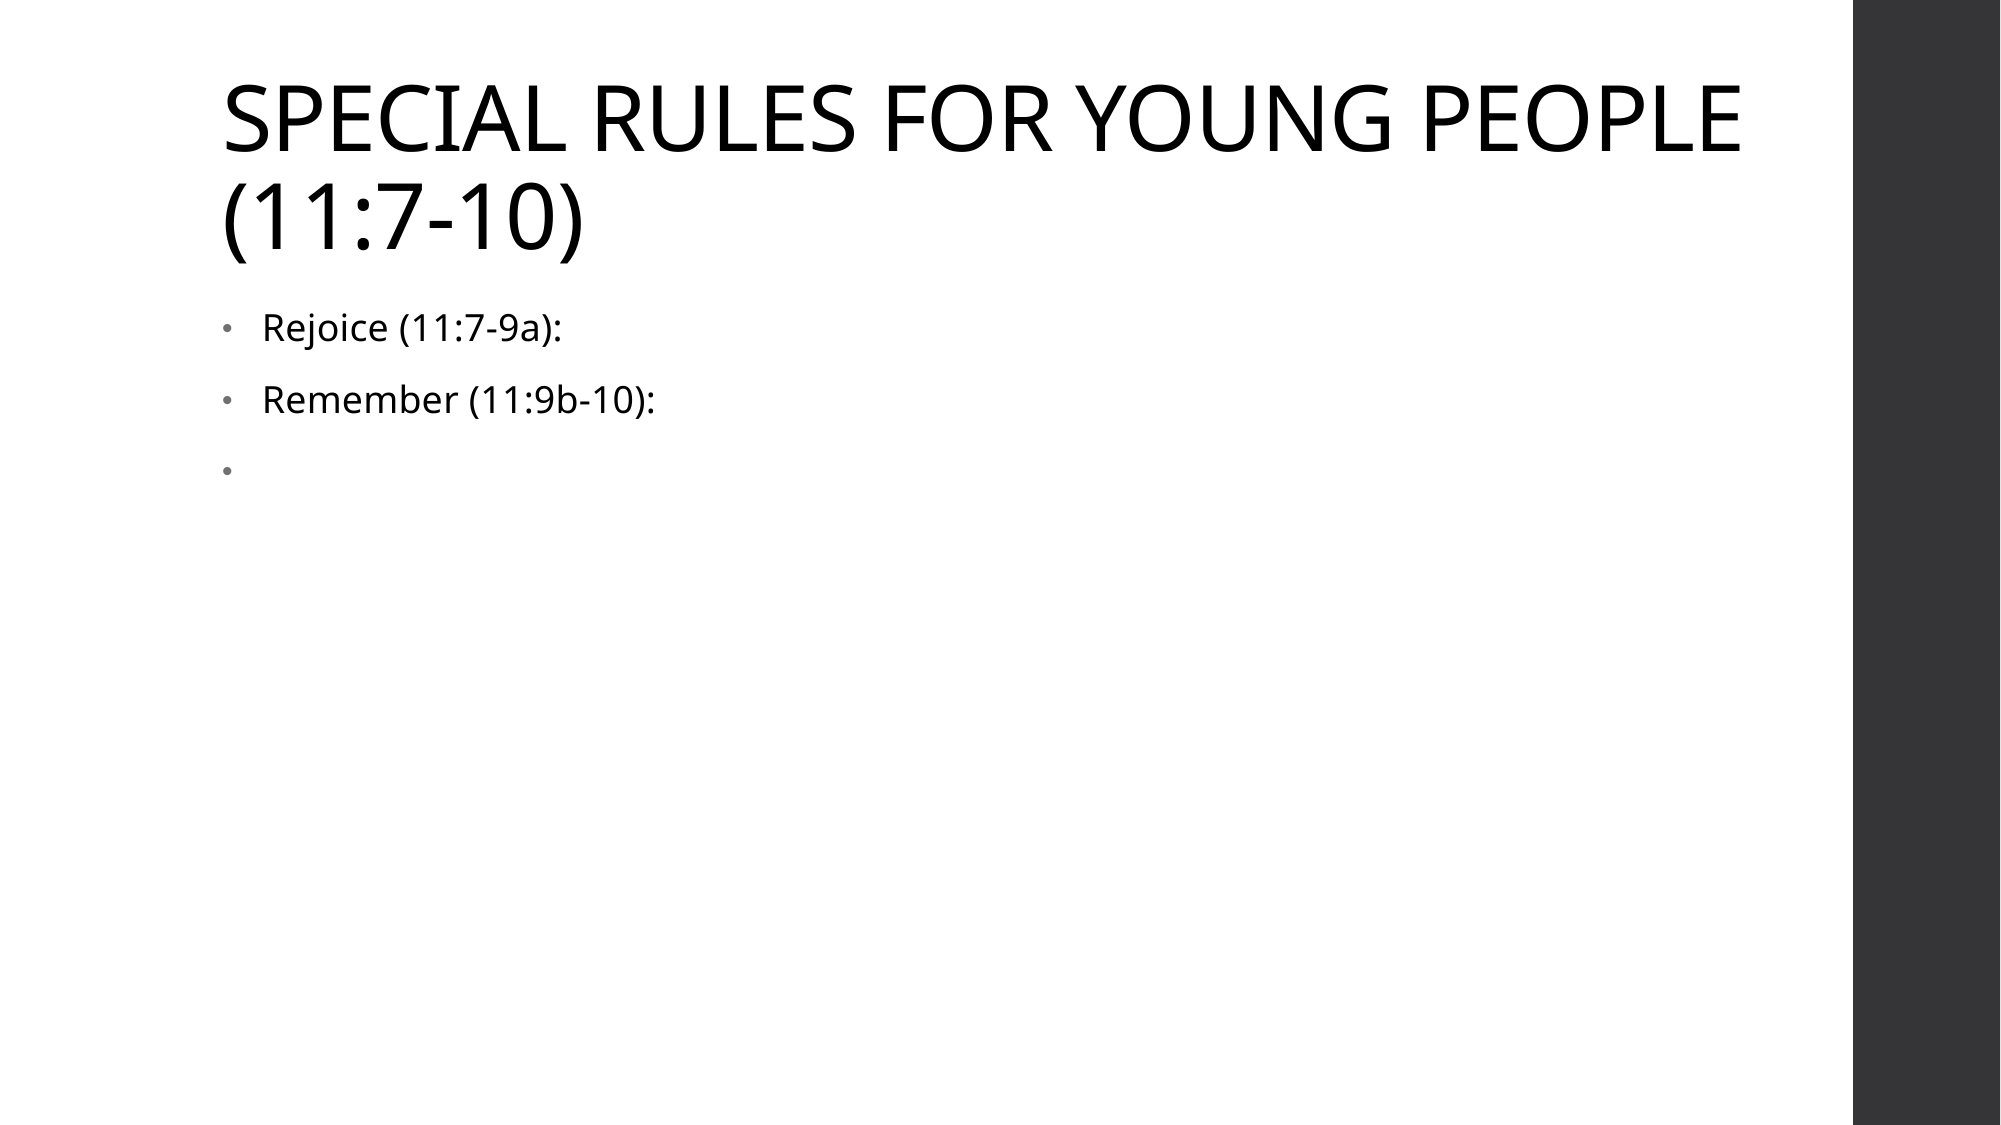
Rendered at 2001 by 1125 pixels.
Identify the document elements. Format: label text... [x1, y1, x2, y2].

title SPECIAL RULES FOR YOUNG PEOPLE (11:7-10) [206, 60, 1797, 278]
list Rejoice (11:7-9a): Remember (11:9b-10): [206, 299, 1617, 1014]
